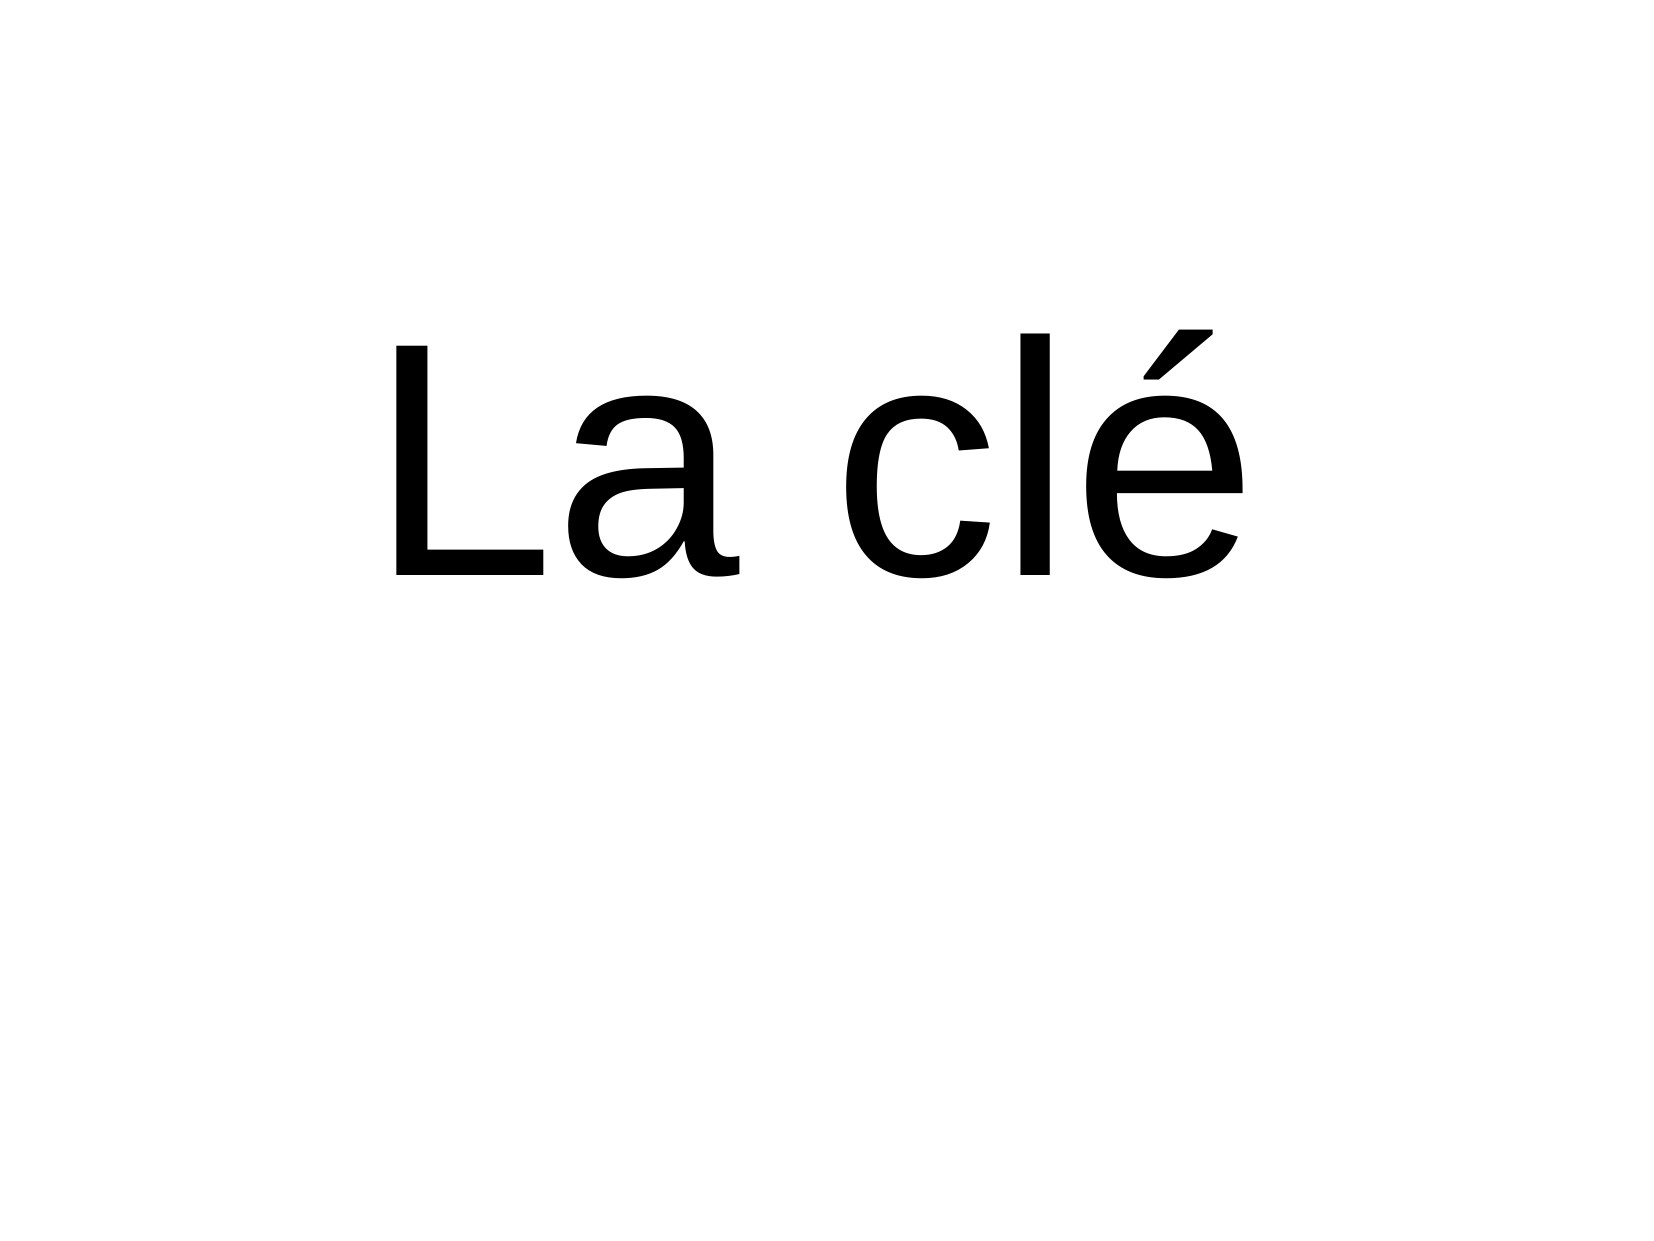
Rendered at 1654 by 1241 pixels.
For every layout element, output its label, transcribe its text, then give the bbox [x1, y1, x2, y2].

text_box La clé [354, 265, 1595, 653]
